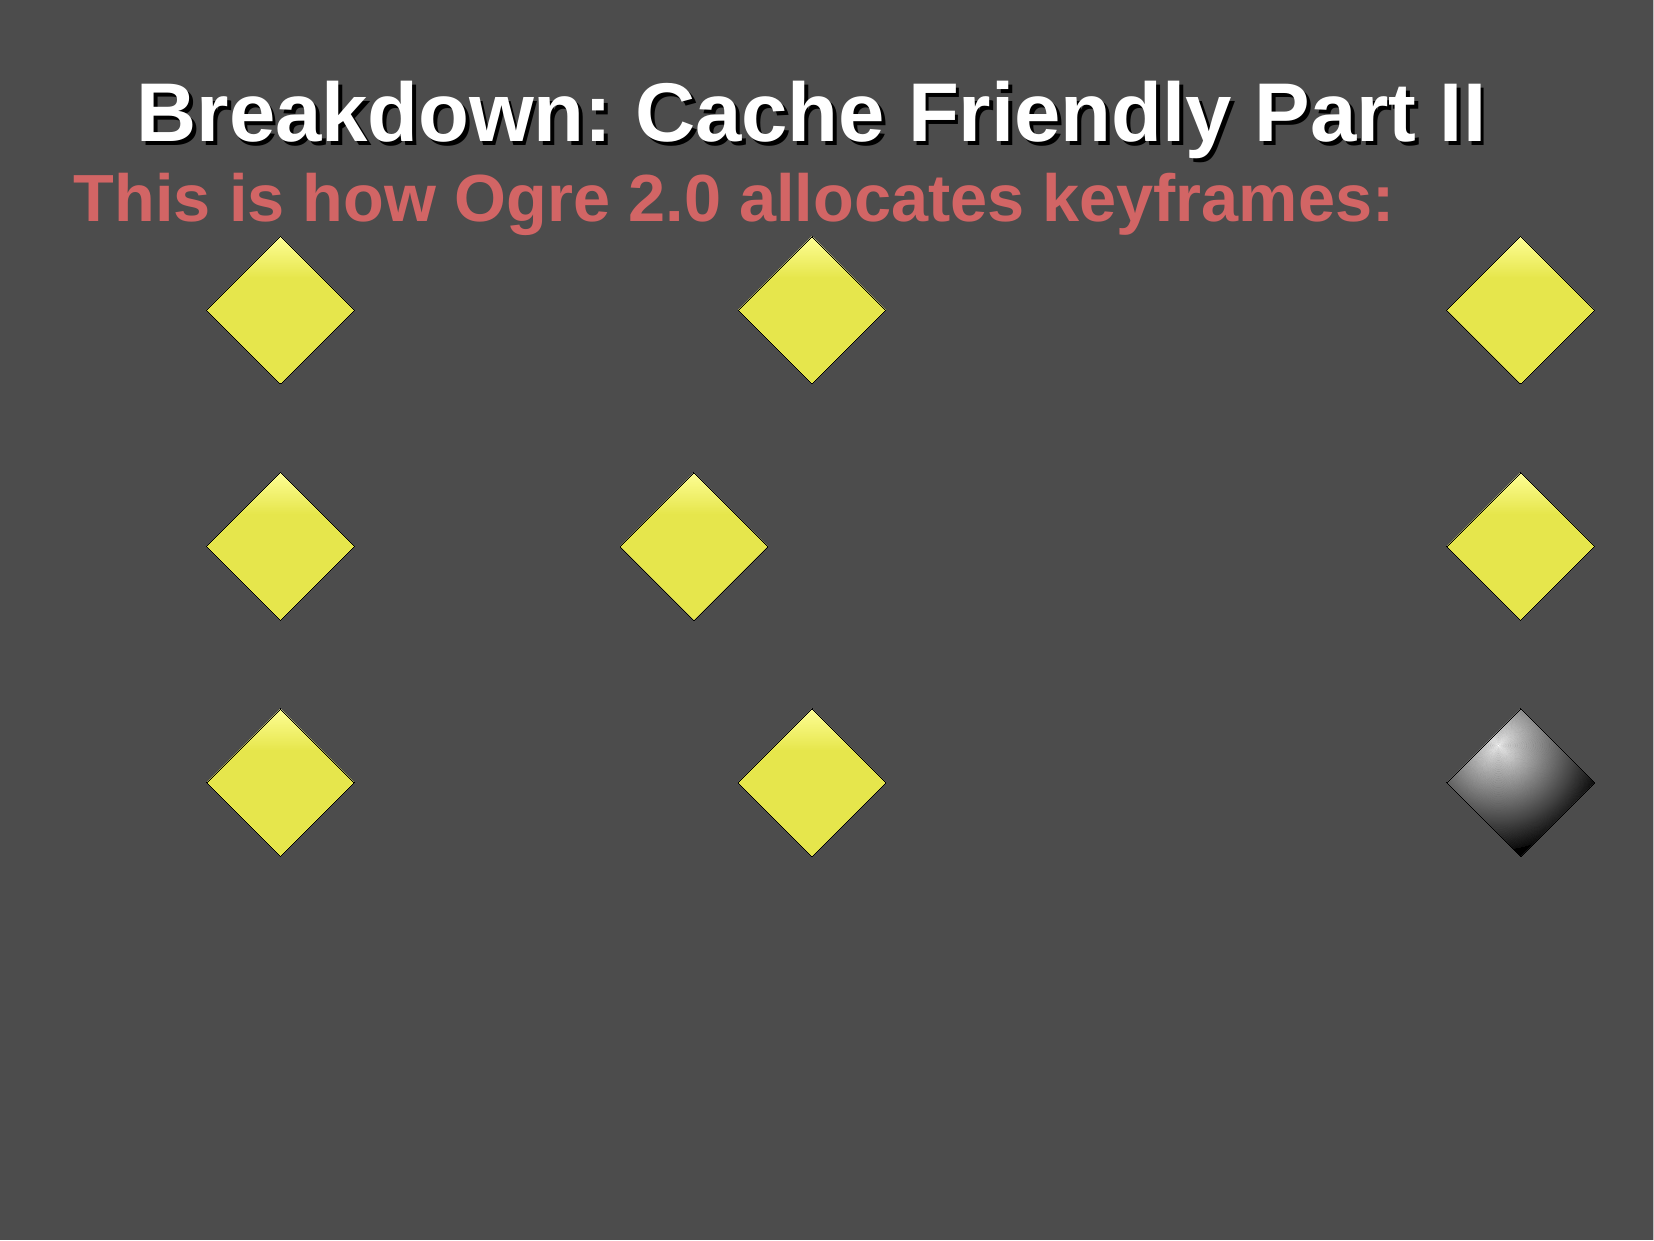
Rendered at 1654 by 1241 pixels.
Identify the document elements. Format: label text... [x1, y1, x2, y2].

text_box [1446, 244, 1595, 384]
text_box [620, 472, 768, 621]
text_box [1446, 708, 1595, 857]
text_box [1446, 472, 1595, 621]
text_box [738, 708, 886, 857]
text_box [206, 472, 355, 621]
text_box [206, 708, 355, 857]
text_box Breakdown: Cache Friendly Part II [88, 59, 1536, 153]
text_box [738, 244, 886, 384]
text_box [206, 244, 355, 384]
text_box This is how Ogre 2.0 allocates keyframes: [59, 153, 1565, 244]
